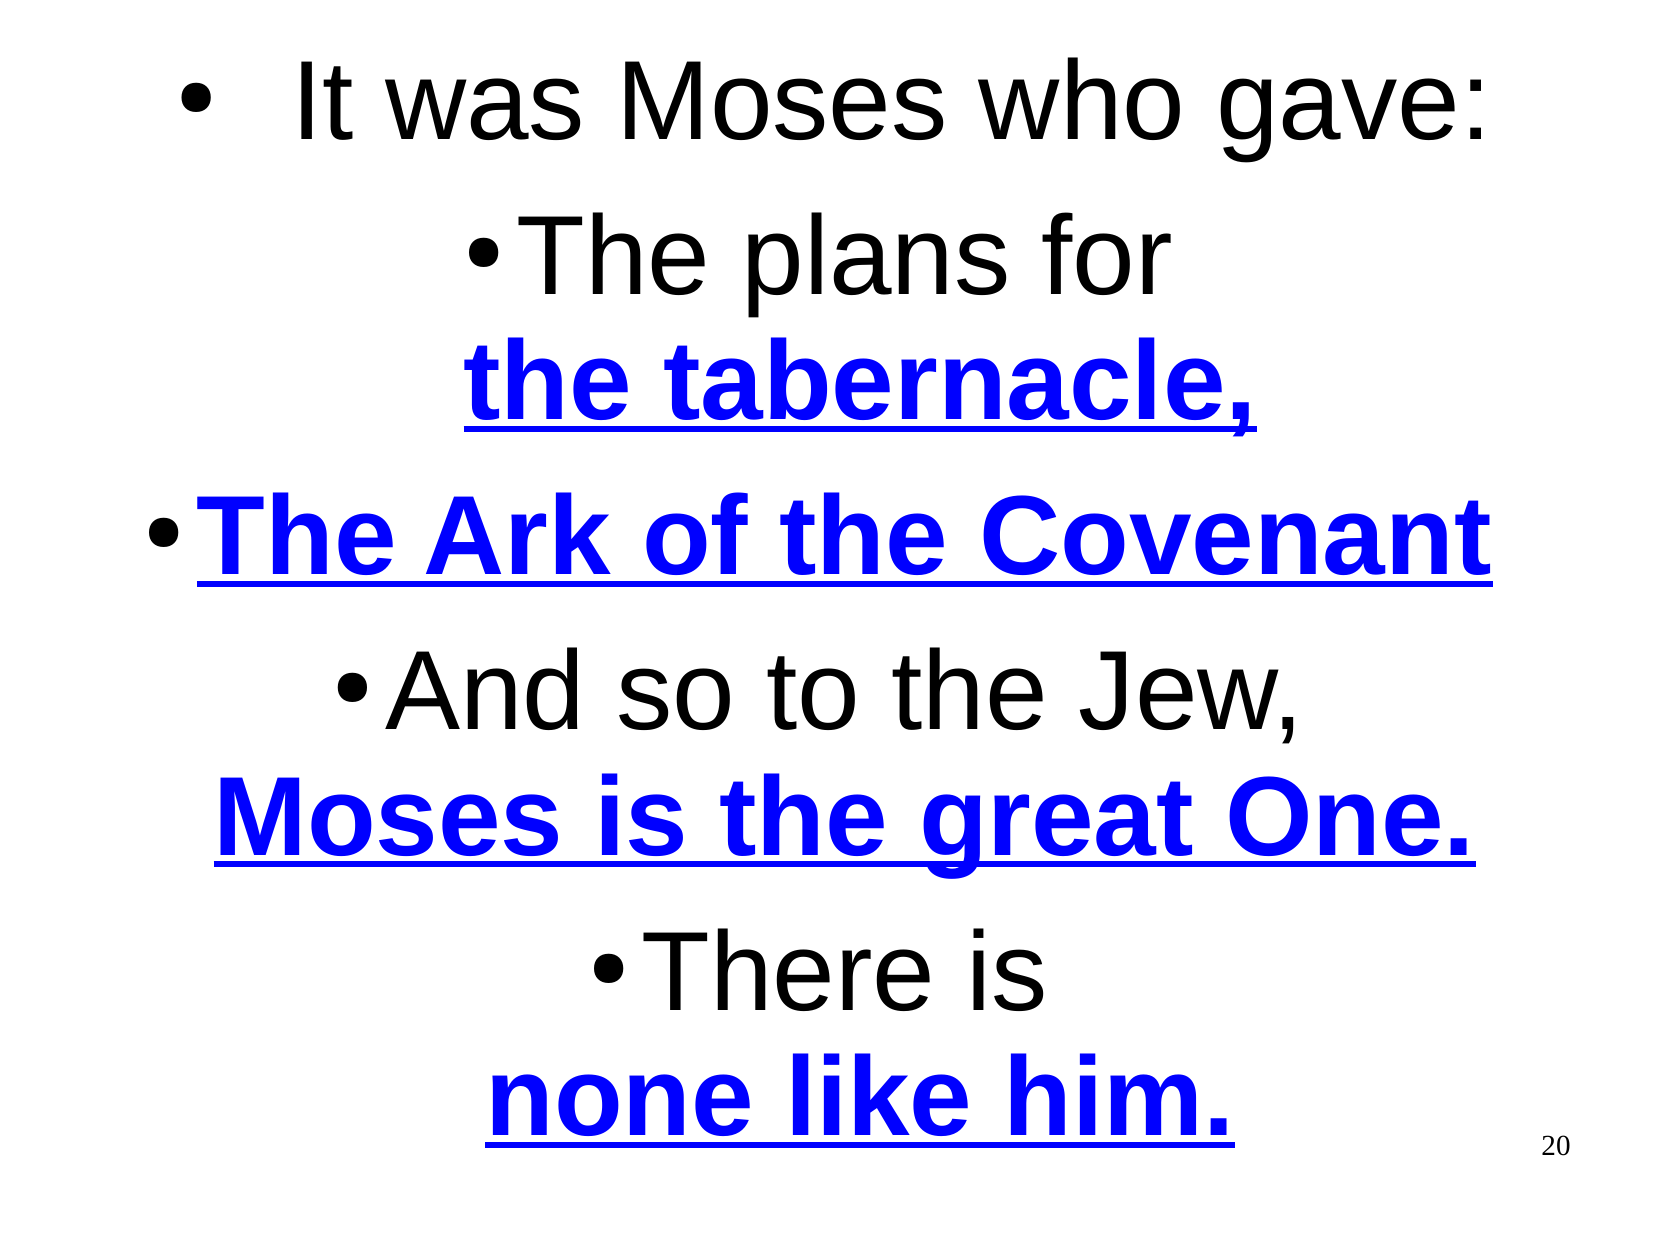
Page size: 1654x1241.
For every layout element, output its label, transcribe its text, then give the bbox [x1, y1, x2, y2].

list It was Moses who gave: The plans for the tabernacle, The Ark of the Covenant And so to the Jew, Moses is the great One. There is none like him. [37, 37, 1613, 1238]
